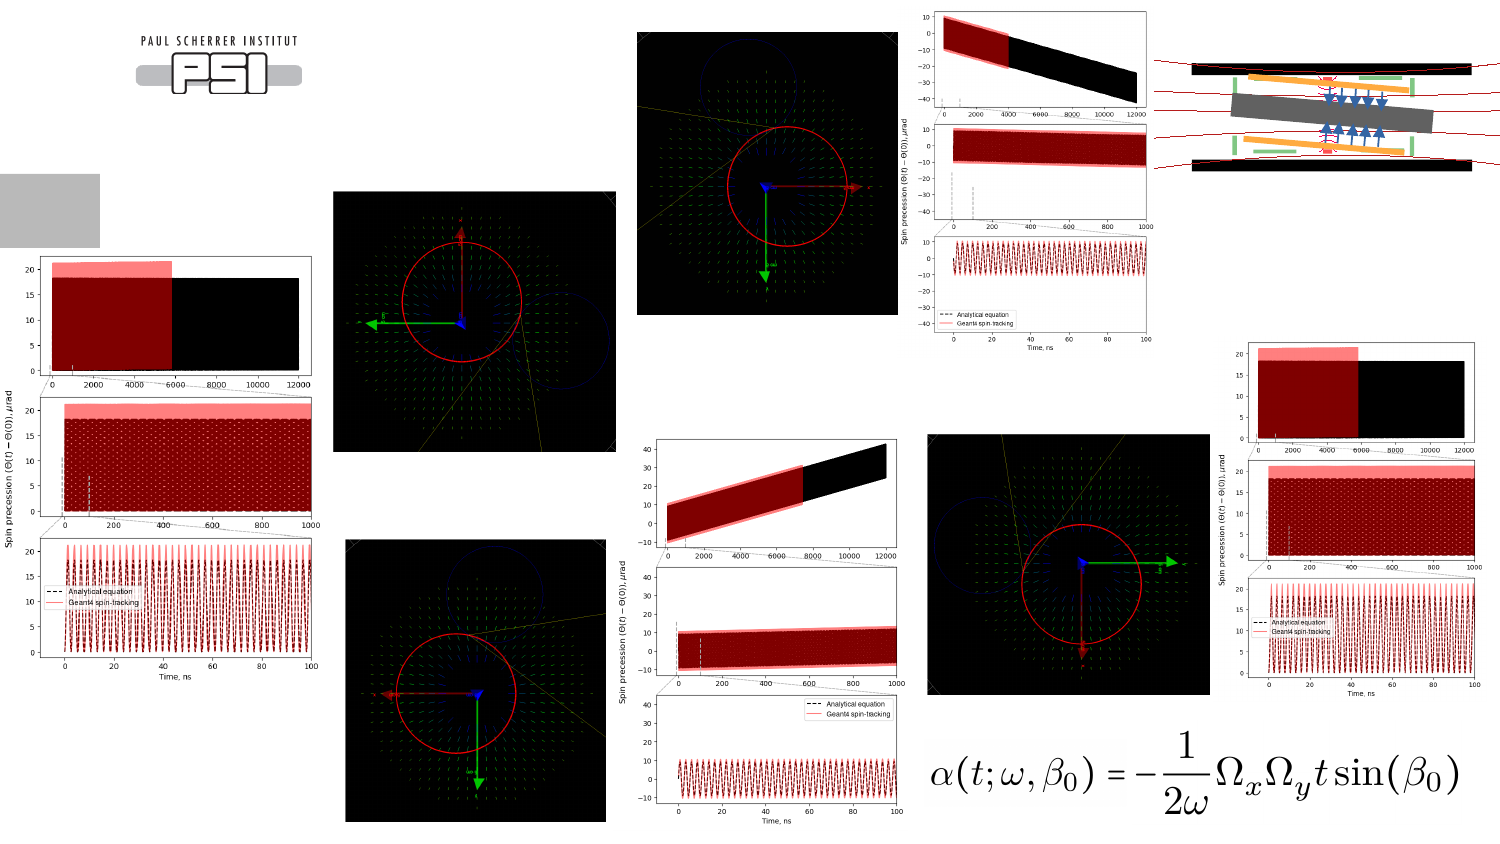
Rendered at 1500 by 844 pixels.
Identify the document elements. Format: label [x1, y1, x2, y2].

picture [1213, 336, 1487, 702]
picture [924, 739, 1127, 807]
picture [333, 191, 908, 831]
text_box [1232, 77, 1238, 93]
picture [637, 6, 1154, 358]
text_box [1323, 149, 1333, 154]
picture [345, 539, 606, 822]
text_box [1232, 135, 1237, 156]
text_box [1253, 149, 1297, 154]
text_box [1410, 78, 1415, 95]
picture [927, 434, 1210, 695]
text_box [1358, 75, 1403, 80]
picture [1132, 720, 1462, 825]
picture [0, 248, 326, 688]
text_box [1409, 136, 1415, 156]
